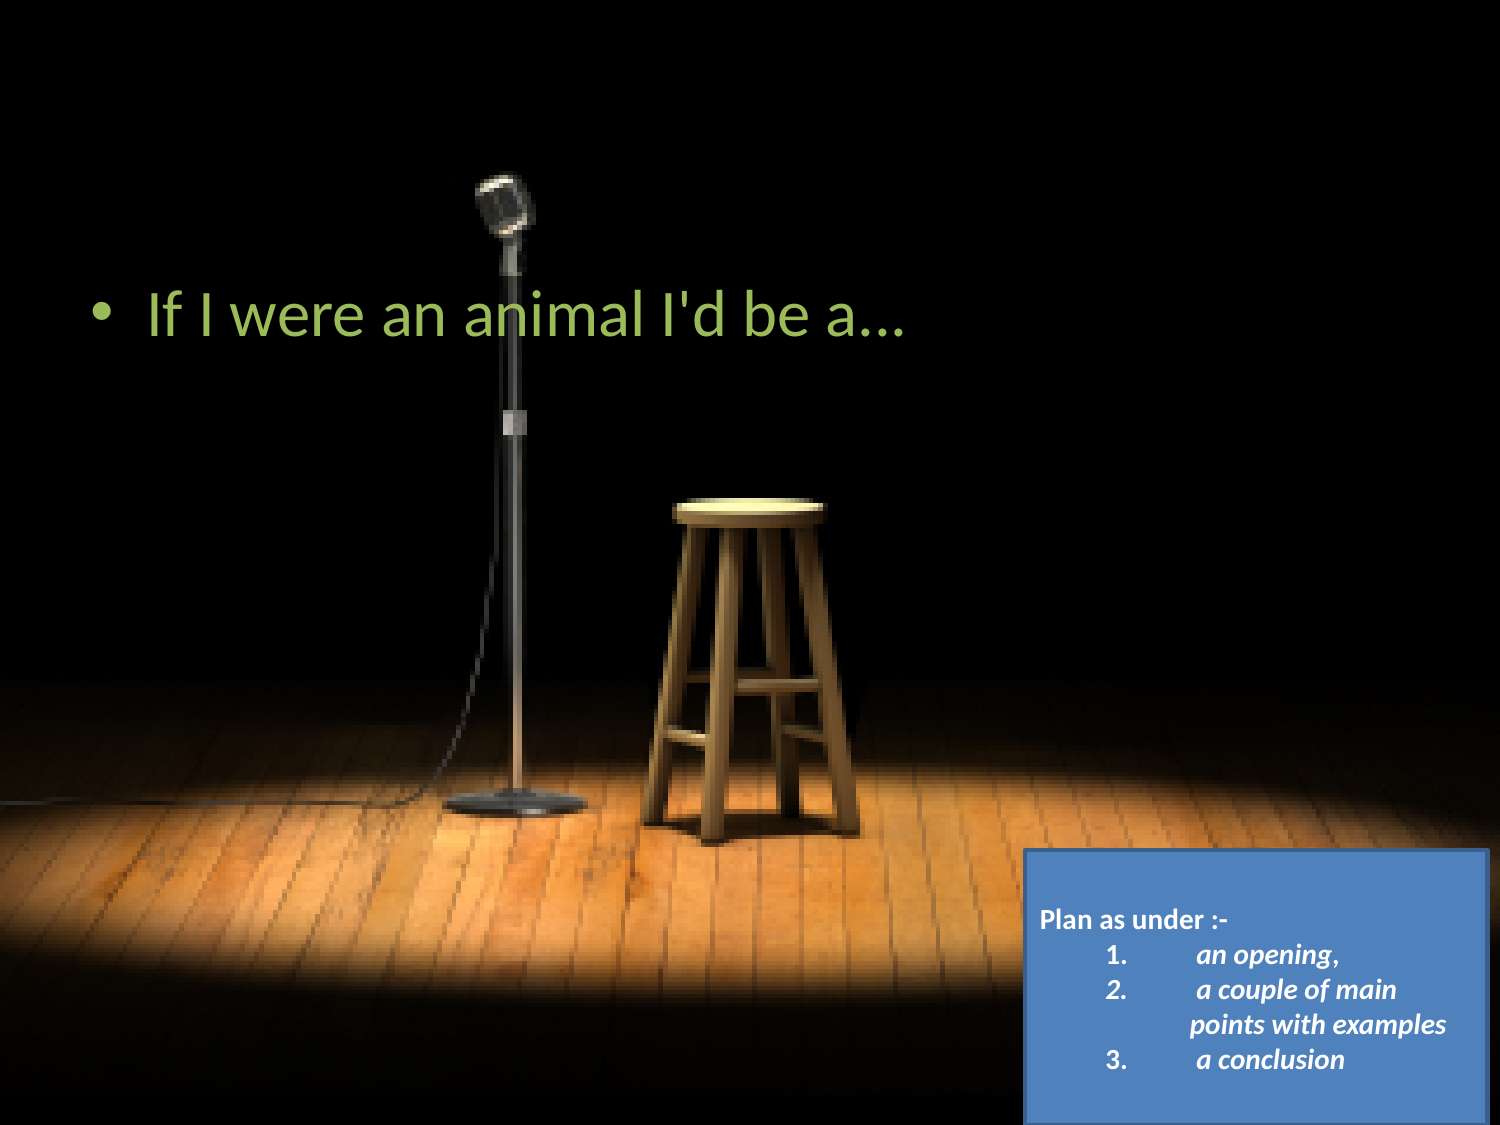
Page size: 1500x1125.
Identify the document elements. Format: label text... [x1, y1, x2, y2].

text_box Plan as under :- an opening, a couple of main points with examples a conclusion [1024, 849, 1488, 1125]
picture [0, 0, 1500, 1125]
list If I were an animal I'd be a... [75, 262, 1425, 1005]
title 5 [75, 45, 1425, 233]
